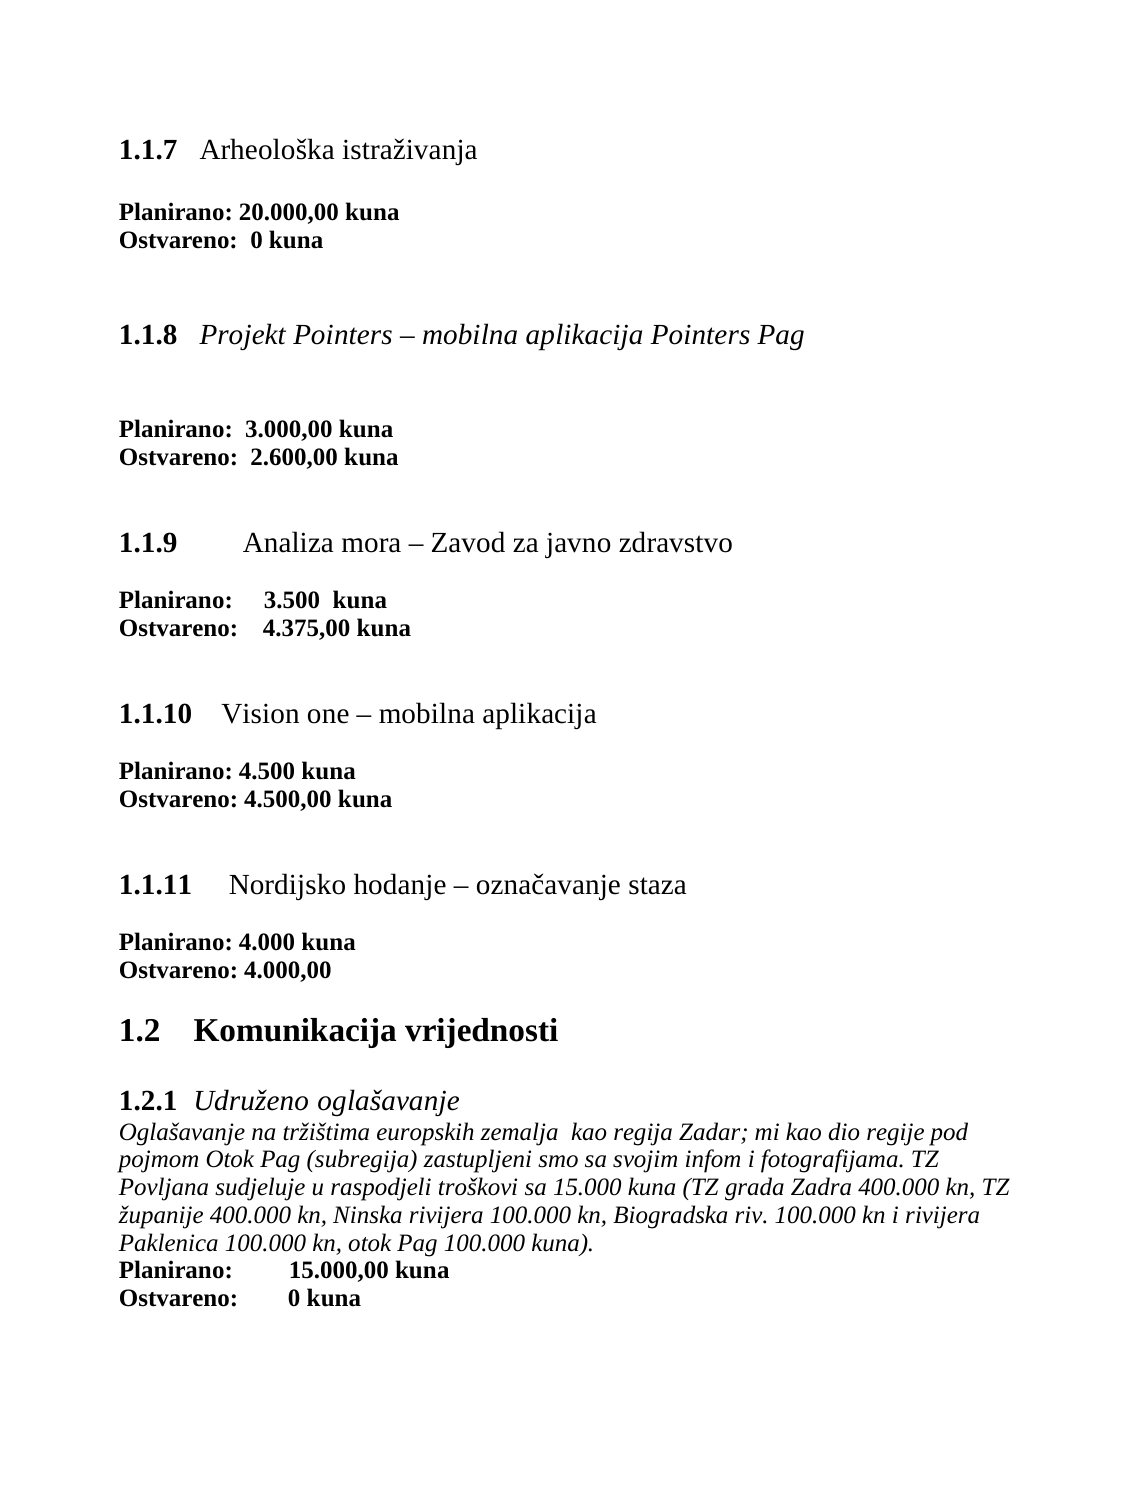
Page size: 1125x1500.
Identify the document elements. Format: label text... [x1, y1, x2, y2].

text_box 1.1.7 Arheološka istraživanja Planirano: 20.000,00 kuna Ostvareno: 0 kuna 1.1.8 Projekt Pointers – mobilna aplikacija Pointers Pag Planirano: 3.000,00 kuna Ostvareno: 2.600,00 kuna 1.1.9 Analiza mora – Zavod za javno zdravstvo Planirano: 3.500 kuna Ostvareno: 4.375,00 kuna 1.1.10 Vision one – mobilna aplikacija Planirano: 4.500 kuna Ostvareno: 4.500,00 kuna 1.1.11 Nordijsko hodanje – označavanje staza Planirano: 4.000 kuna Ostvareno: 4.000,00 1.2 Komunikacija vrijednosti 1.2.1 Udruženo oglašavanje Oglašavanje na tržištima europskih zemalja kao regija Zadar; mi kao dio regije pod pojmom Otok Pag (subregija) zastupljeni smo sa svojim infom i fotografijama. TZ Povljana sudjeluje u raspodjeli troškovi sa 15.000 kuna (TZ grada Zadra 400.000 kn, TZ županije 400.000 kn, Ninska rivijera 100.000 kn, Biogradska riv. 100.000 kn i rivijera Paklenica 100.000 kn, otok Pag 100.000 kuna). Planirano: 15.000,00 kuna Ostvareno: 0 kuna [104, 126, 1044, 1500]
